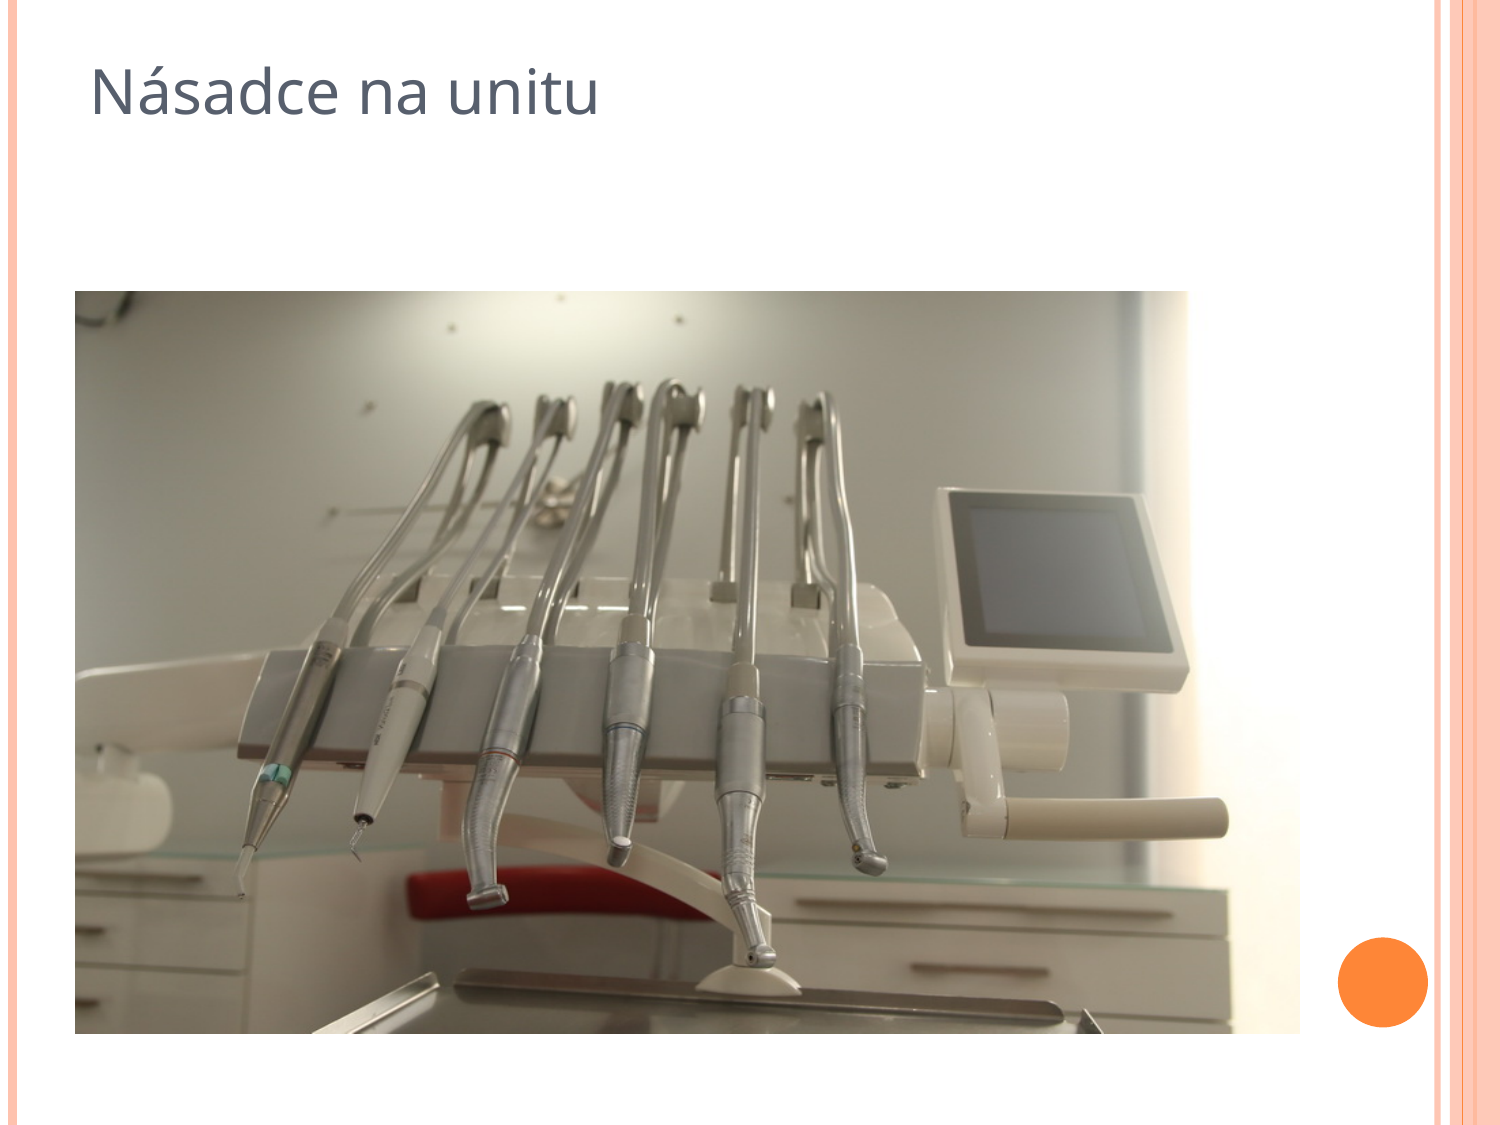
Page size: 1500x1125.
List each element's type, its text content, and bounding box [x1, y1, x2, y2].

picture [75, 291, 1300, 1034]
title Násadce na unitu [75, 45, 1300, 233]
